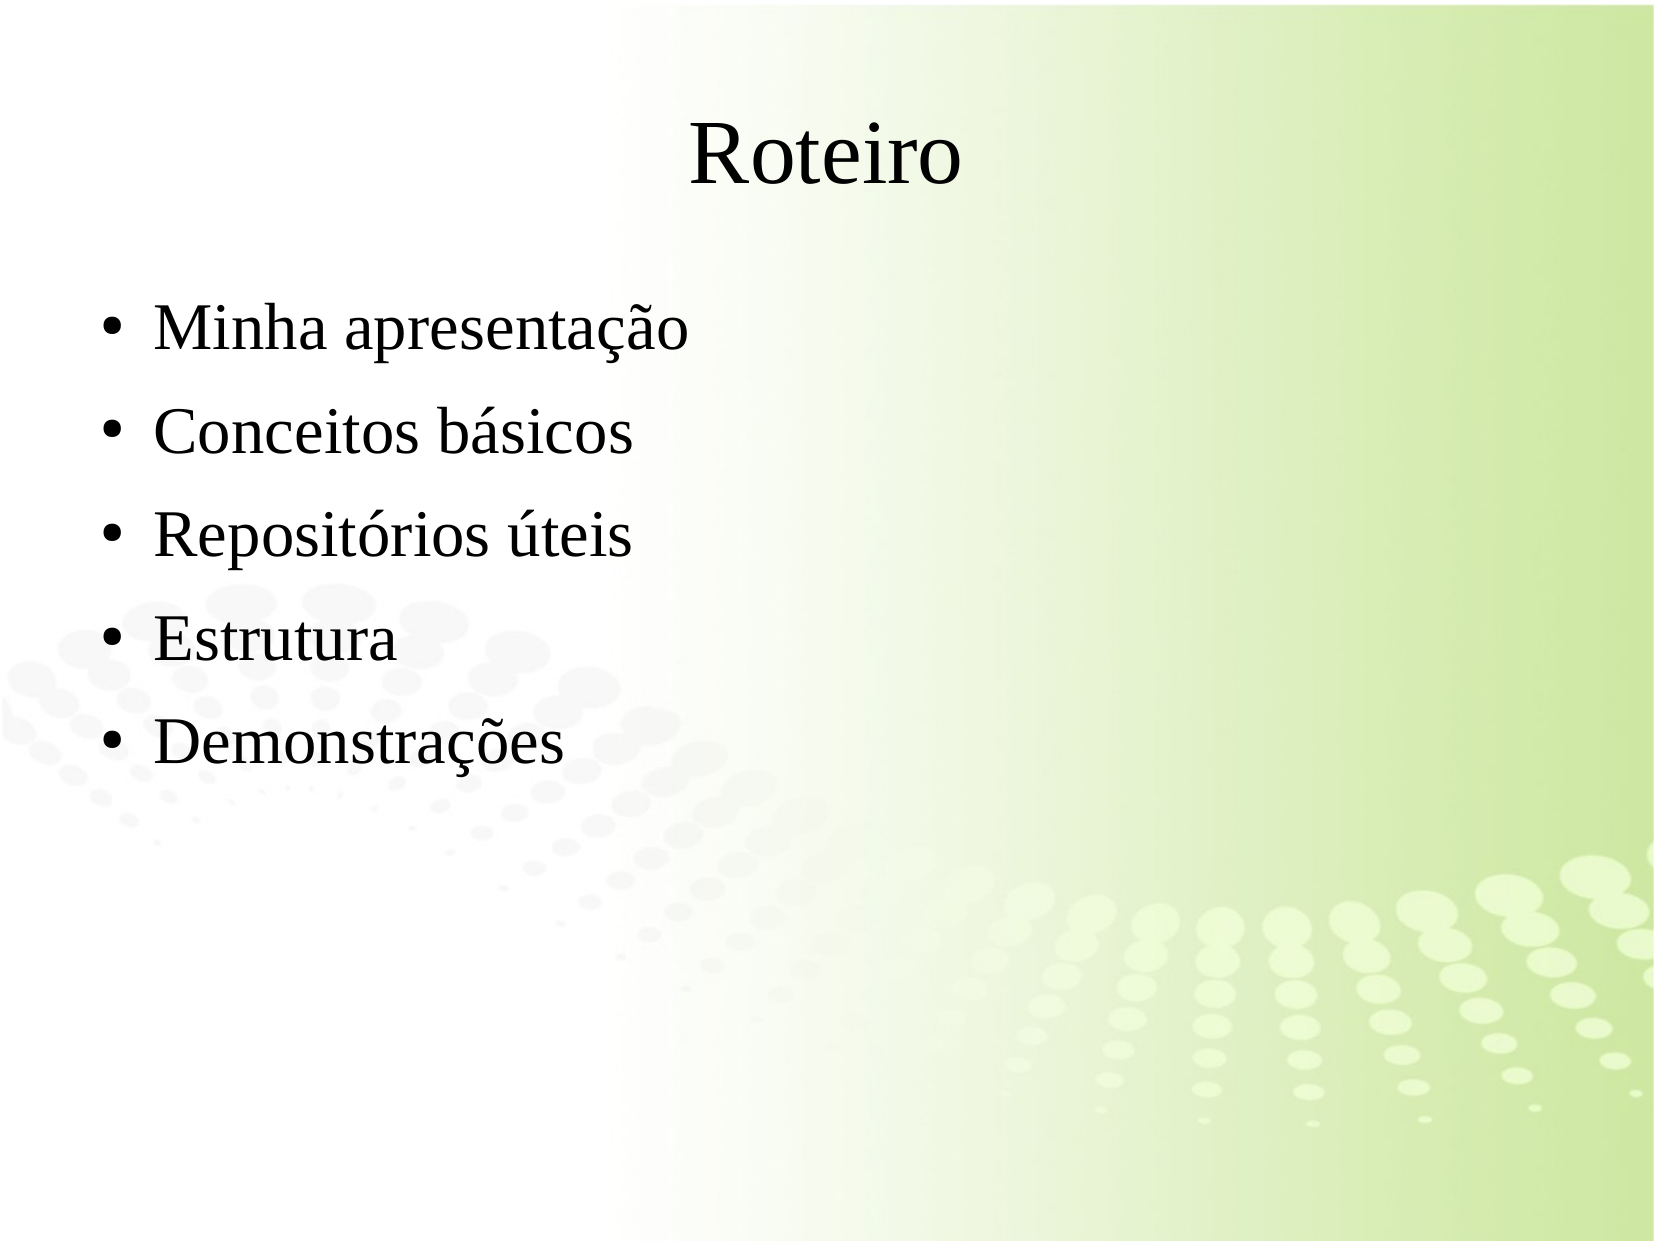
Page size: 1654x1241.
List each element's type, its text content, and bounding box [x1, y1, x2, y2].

list Minha apresentação Conceitos básicos Repositórios úteis Estrutura Demonstrações [82, 290, 1571, 1109]
title Roteiro [82, 49, 1571, 257]
picture [4, 7, 1653, 1241]
